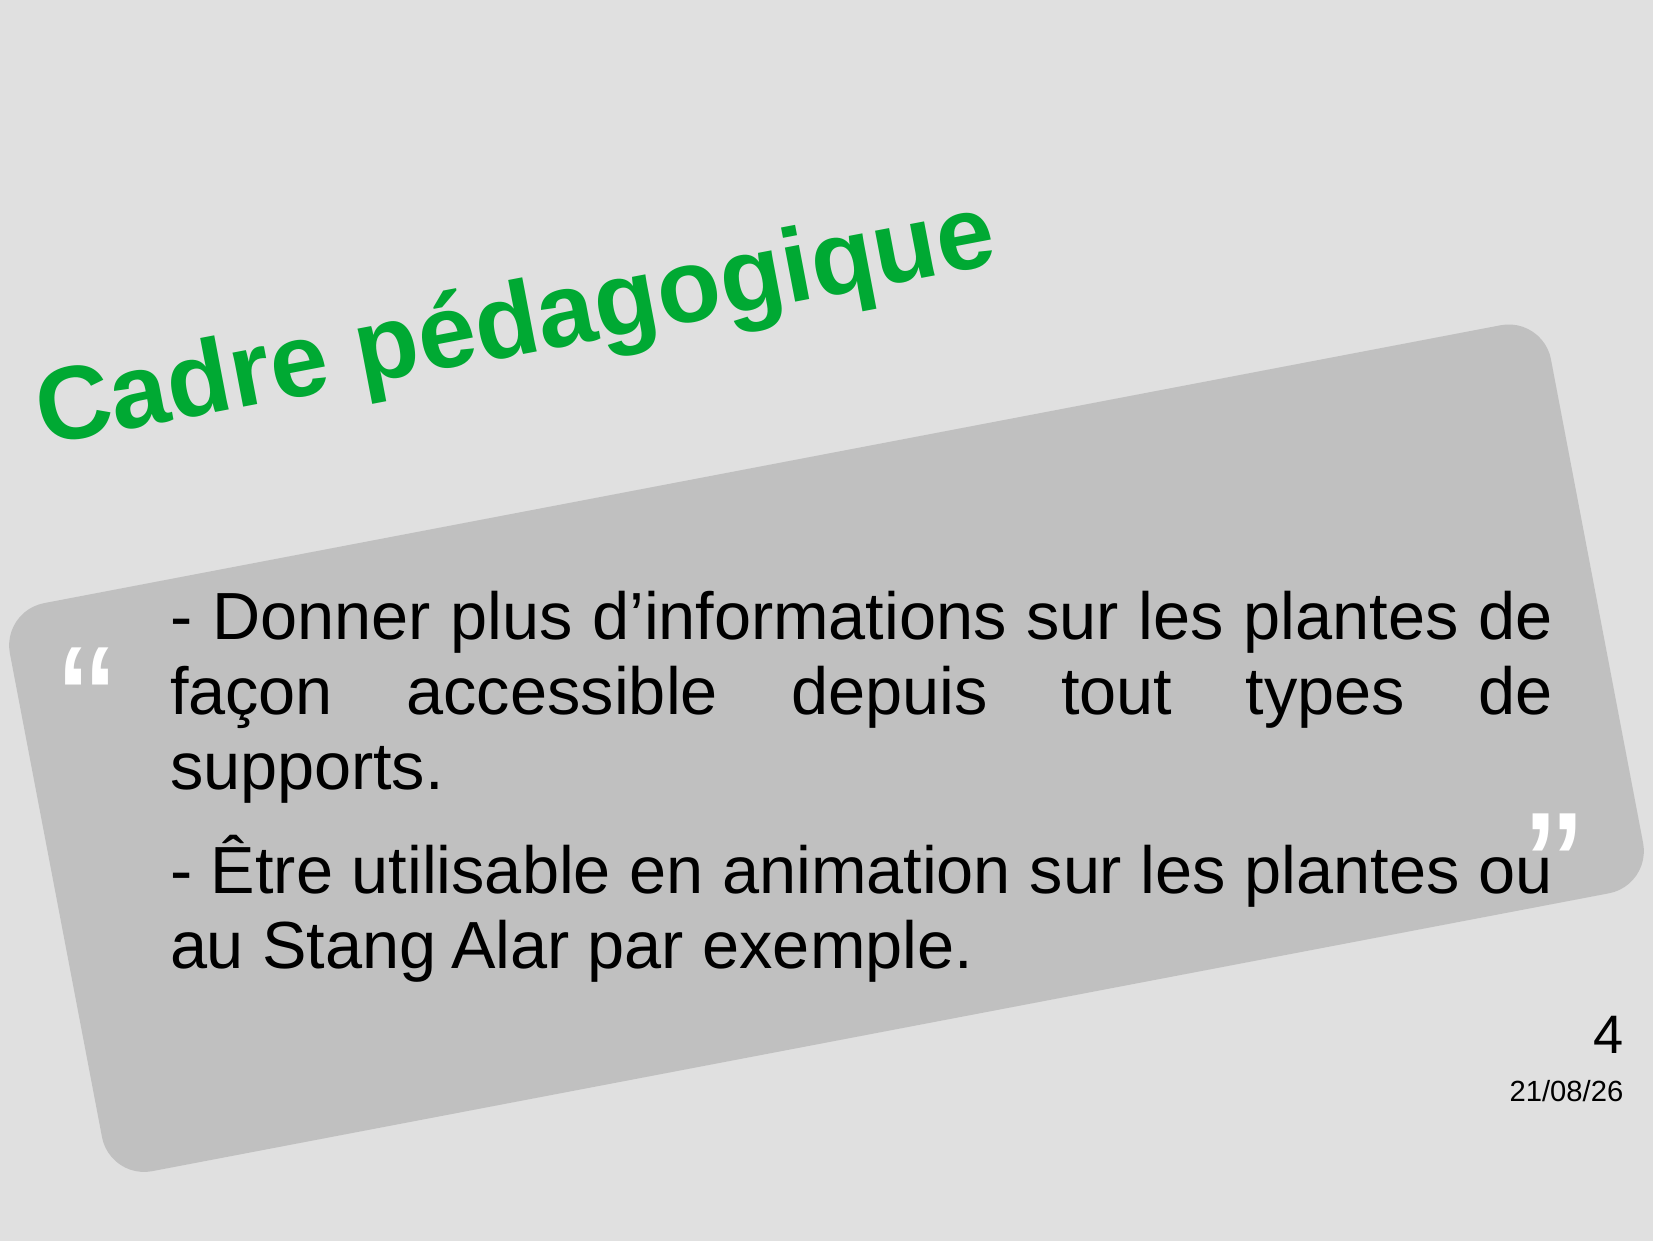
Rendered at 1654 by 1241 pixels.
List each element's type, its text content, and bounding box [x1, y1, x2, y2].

list - Donner plus d’informations sur les plantes de façon accessible depuis tout types de supports. - Être utilisable en animation sur les plantes ou au Stang Alar par exemple. [99, 579, 1554, 1052]
title Cadre pédagogique [16, 29, 1518, 512]
